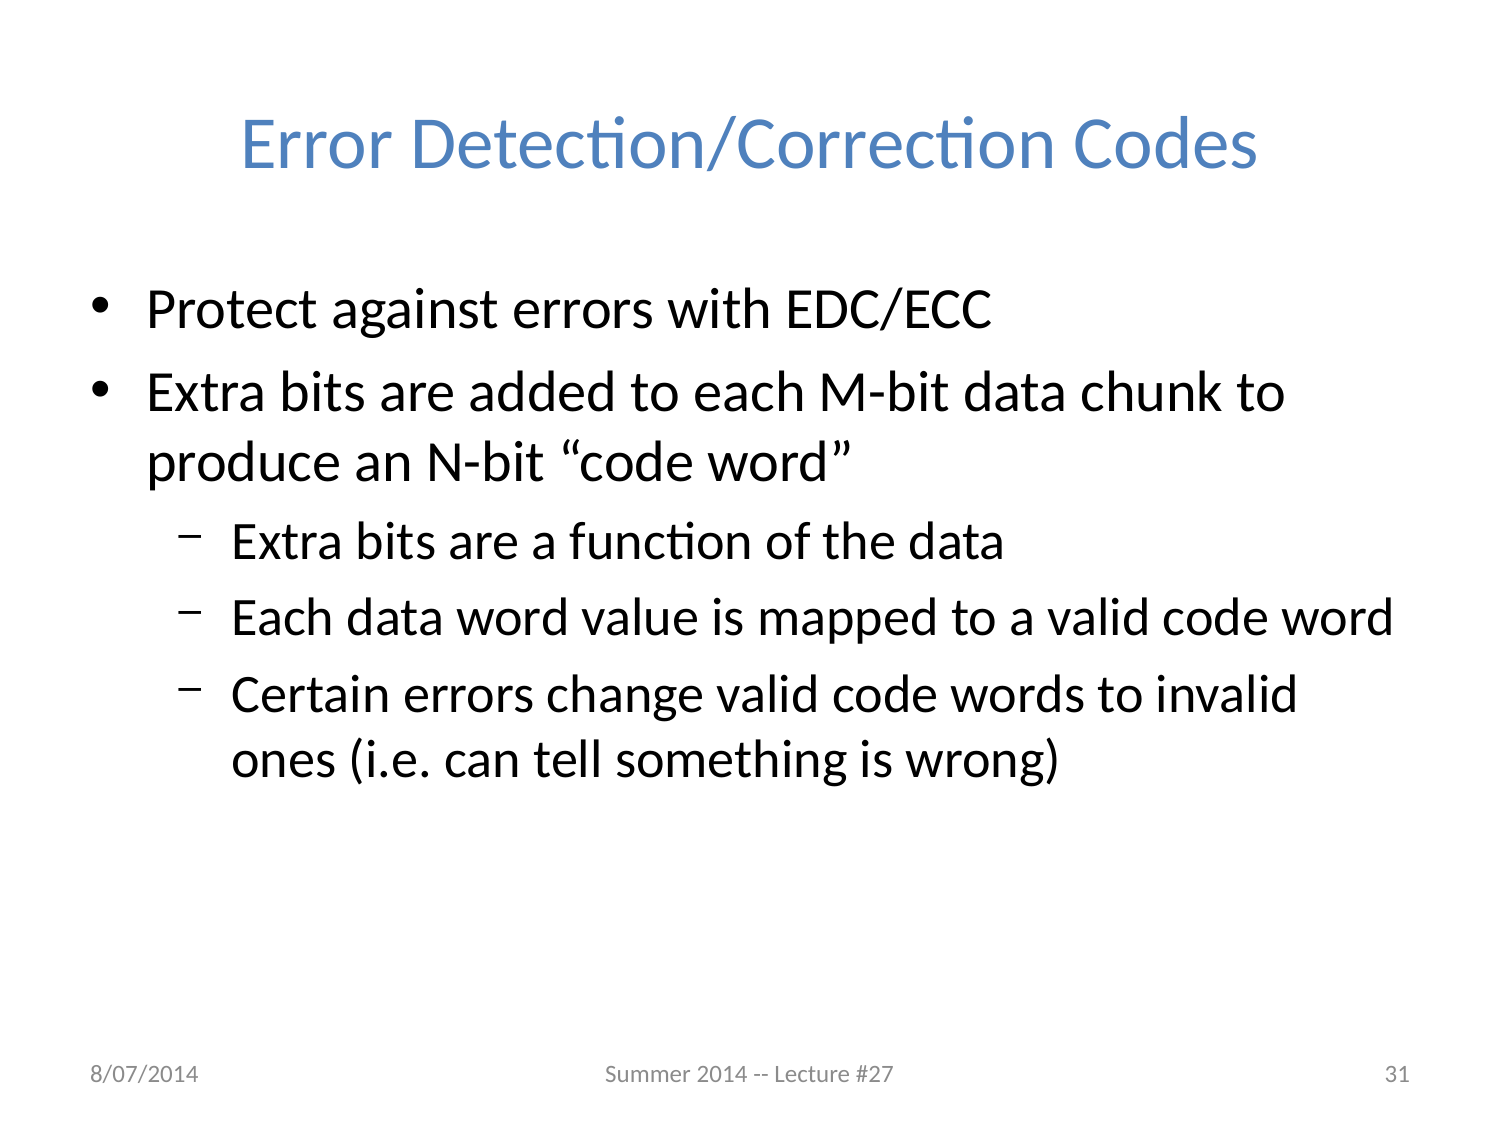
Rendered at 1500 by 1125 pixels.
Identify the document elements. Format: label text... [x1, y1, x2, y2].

slide_number <number> [1074, 1042, 1425, 1103]
title Error Detection/Correction Codes [75, 45, 1425, 233]
slide_number 8/07/2014 [75, 1042, 425, 1103]
footer Summer 2014 -- Lecture #27 [512, 1042, 988, 1103]
list Protect against errors with EDC/ECC Extra bits are added to each M-bit data chunk to produce an N-bit “code word” Extra bits are a function of the data Each data word value is mapped to a valid code word Certain errors change valid code words to invalid ones (i.e. can tell something is wrong) [75, 262, 1425, 1073]
